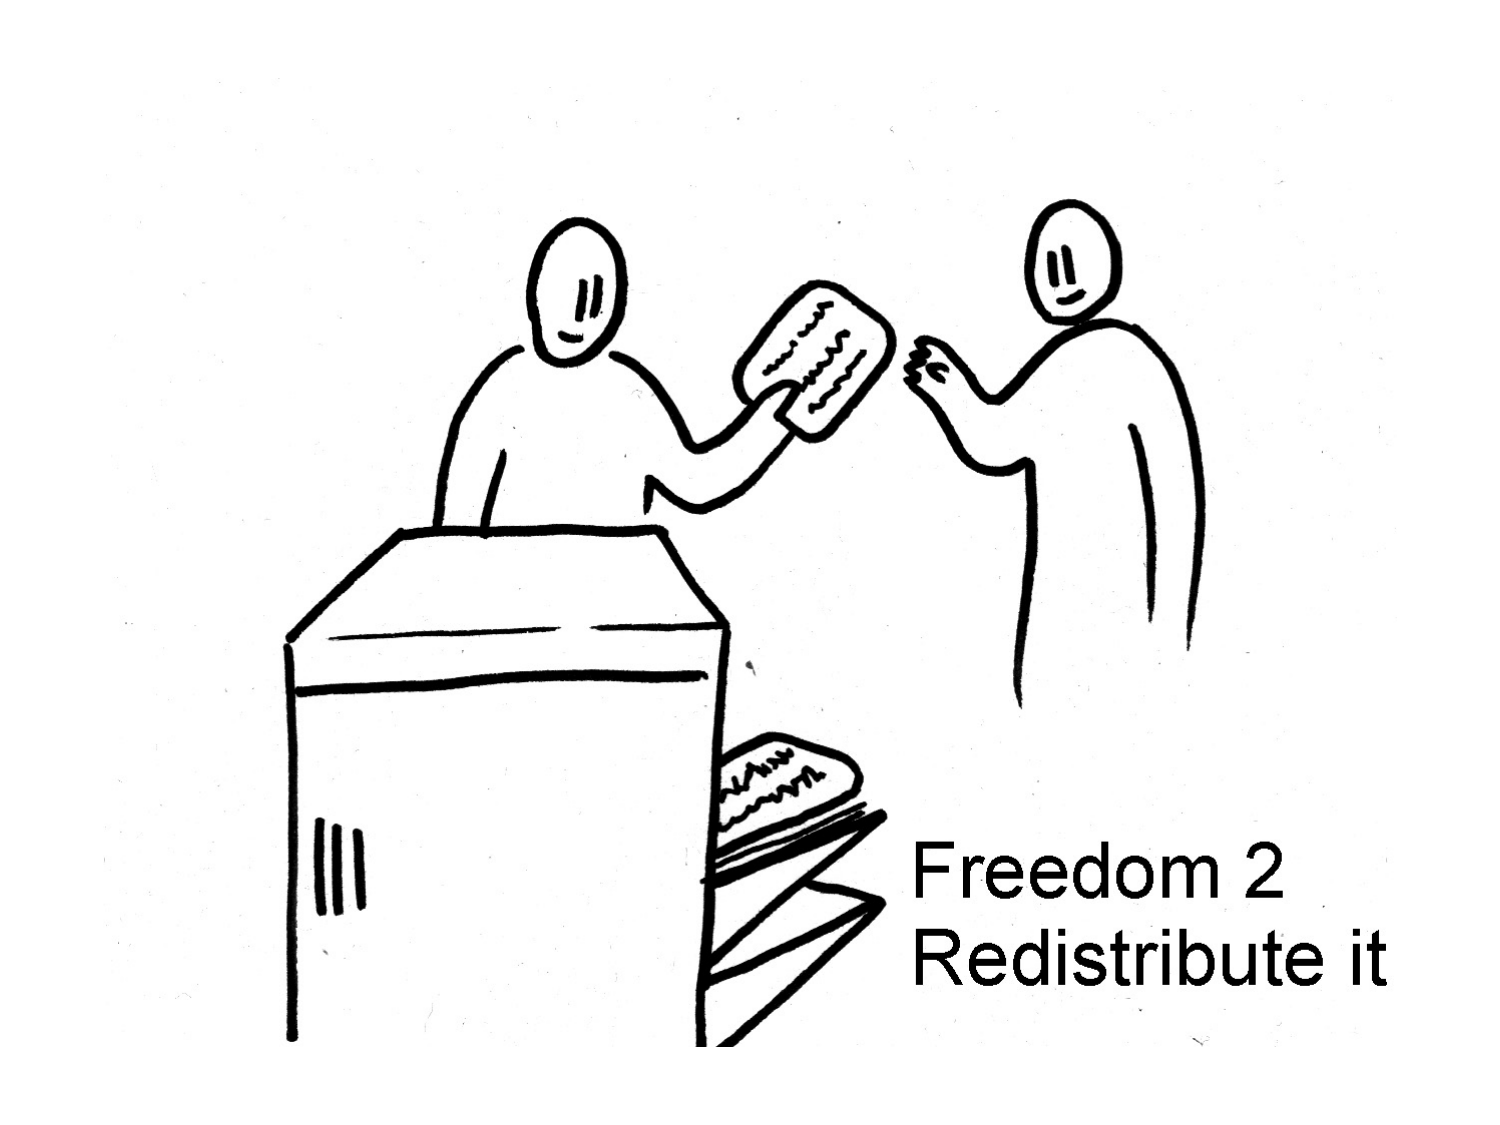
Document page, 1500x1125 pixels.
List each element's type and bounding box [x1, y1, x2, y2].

picture [103, 78, 1397, 1048]
